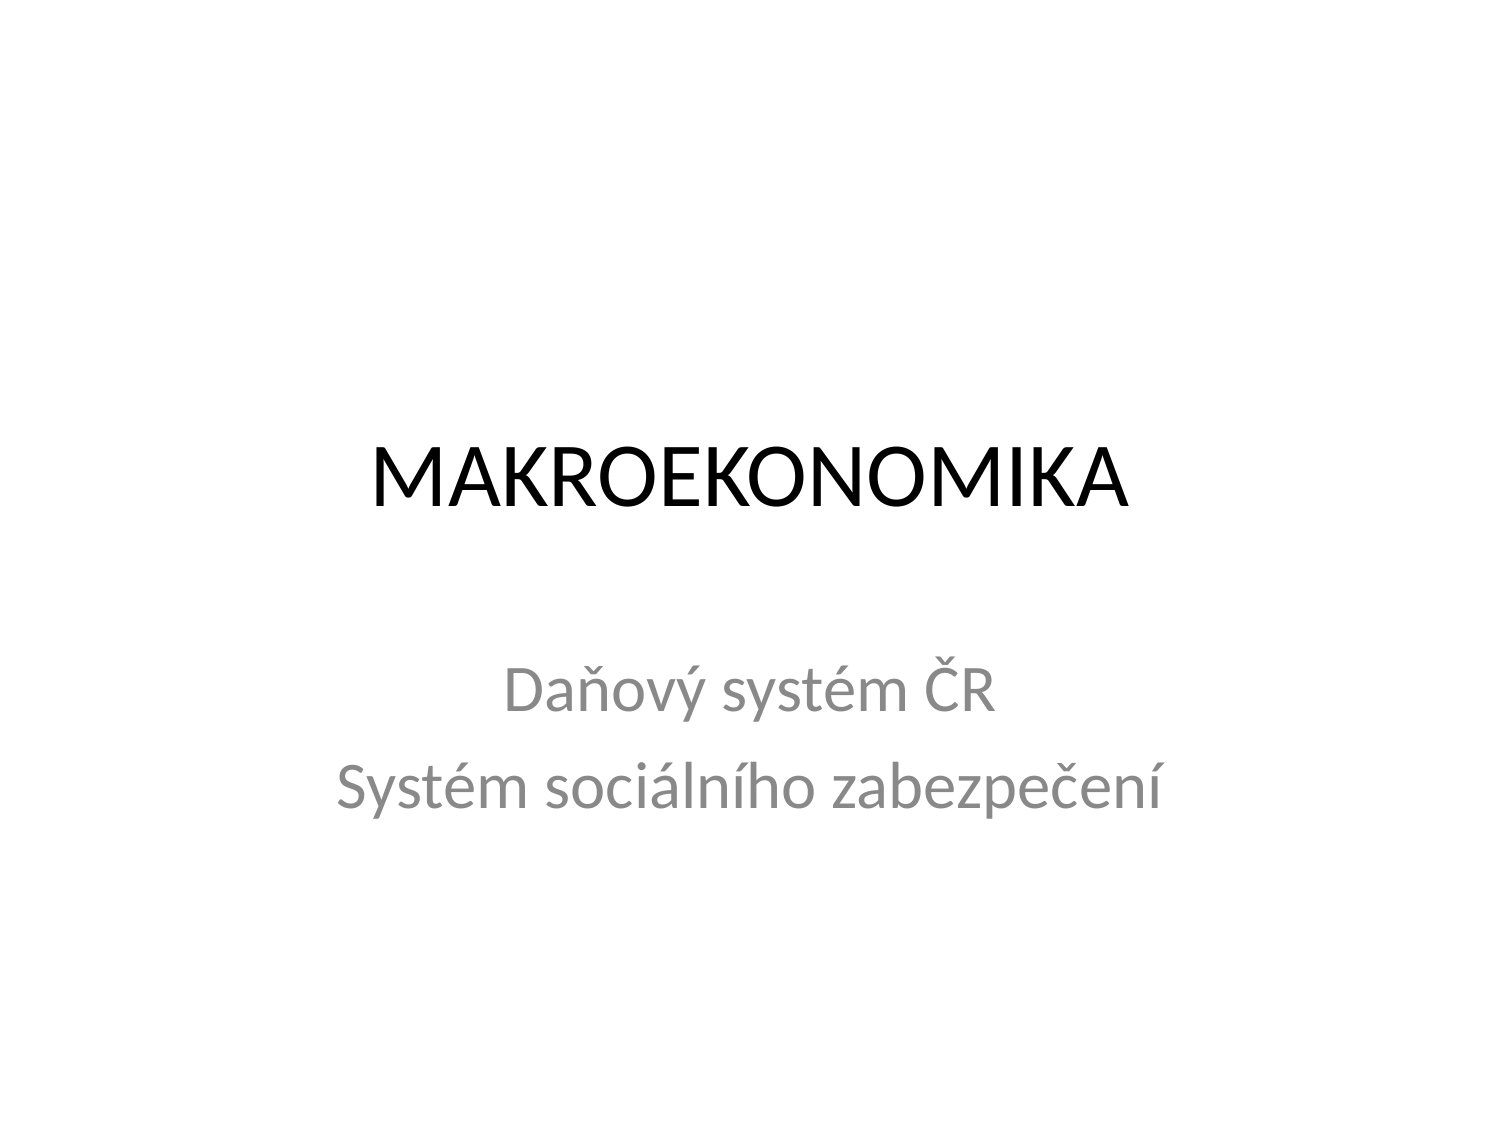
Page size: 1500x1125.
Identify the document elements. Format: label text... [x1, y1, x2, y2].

text_box MAKROEKONOMIKA [112, 349, 1388, 591]
text_box Daňový systém ČR Systém sociálního zabezpečení [224, 637, 1275, 925]
